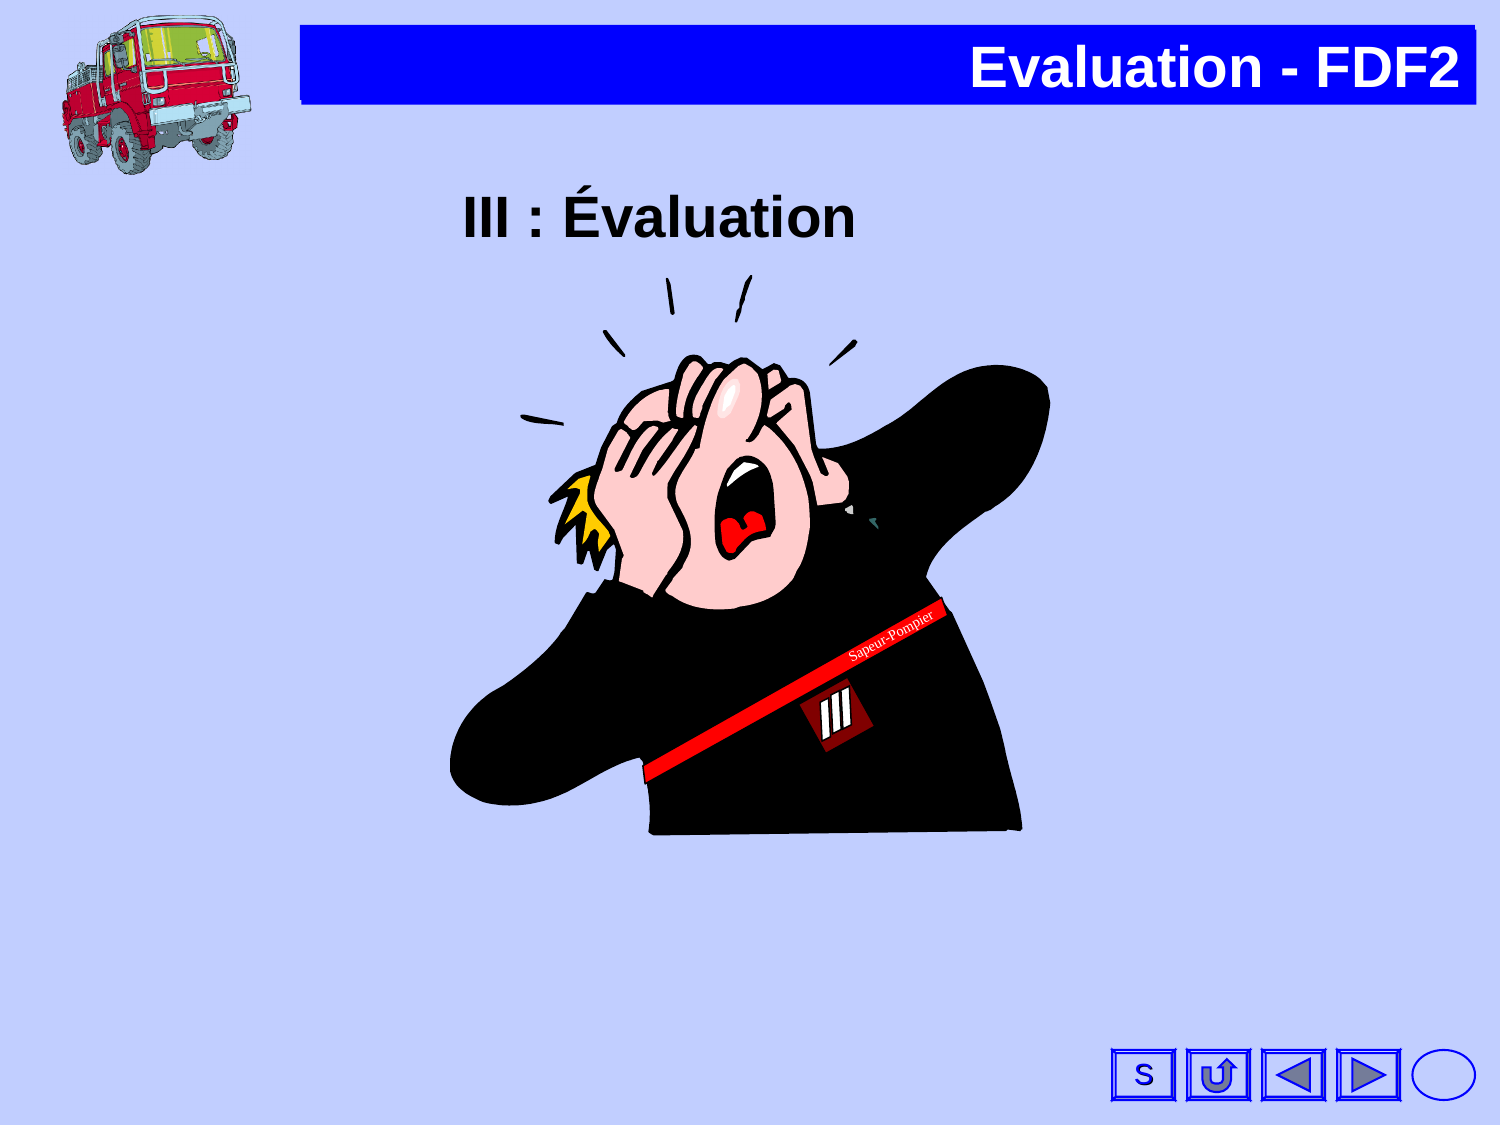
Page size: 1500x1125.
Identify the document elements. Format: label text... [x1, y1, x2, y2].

text_box [1412, 1049, 1476, 1101]
text_box Evaluation - FDF2 [301, 29, 1477, 105]
text_box Sapeur-Pompier [829, 592, 954, 680]
text_box [829, 339, 858, 367]
text_box [665, 277, 675, 315]
text_box [520, 414, 564, 426]
text_box [602, 330, 626, 357]
text_box [734, 275, 753, 323]
text_box III : Évaluation [447, 177, 873, 258]
text_box [450, 354, 1051, 836]
